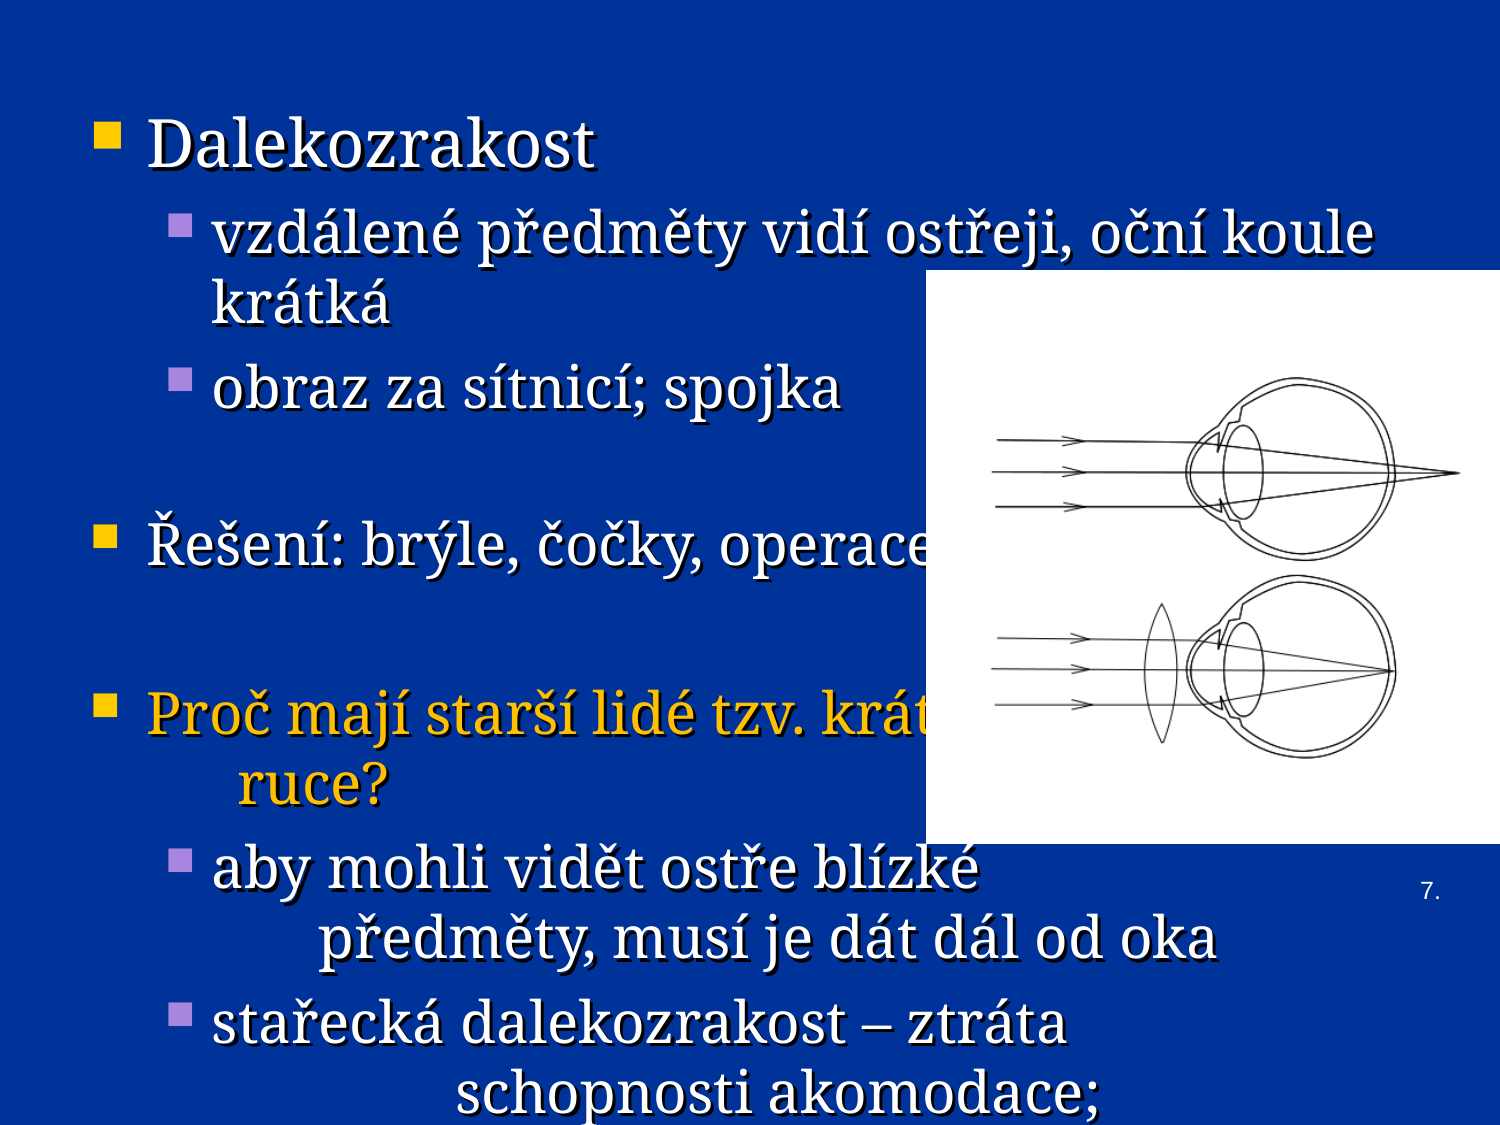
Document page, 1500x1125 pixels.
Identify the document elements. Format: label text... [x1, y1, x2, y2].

list Dalekozrakost vzdálené předměty vidí ostřeji, oční koule krátká obraz za sítnicí; spojka Řešení: brýle, čočky, operace Proč mají starší lidé tzv. krátké ruce? aby mohli vidět ostře blízké předměty, musí je dát dál od oka stařecká dalekozrakost – ztráta schopnosti akomodace; spojka [75, 93, 1426, 1125]
text_box 7. [1405, 867, 1500, 913]
picture [925, 269, 1500, 844]
